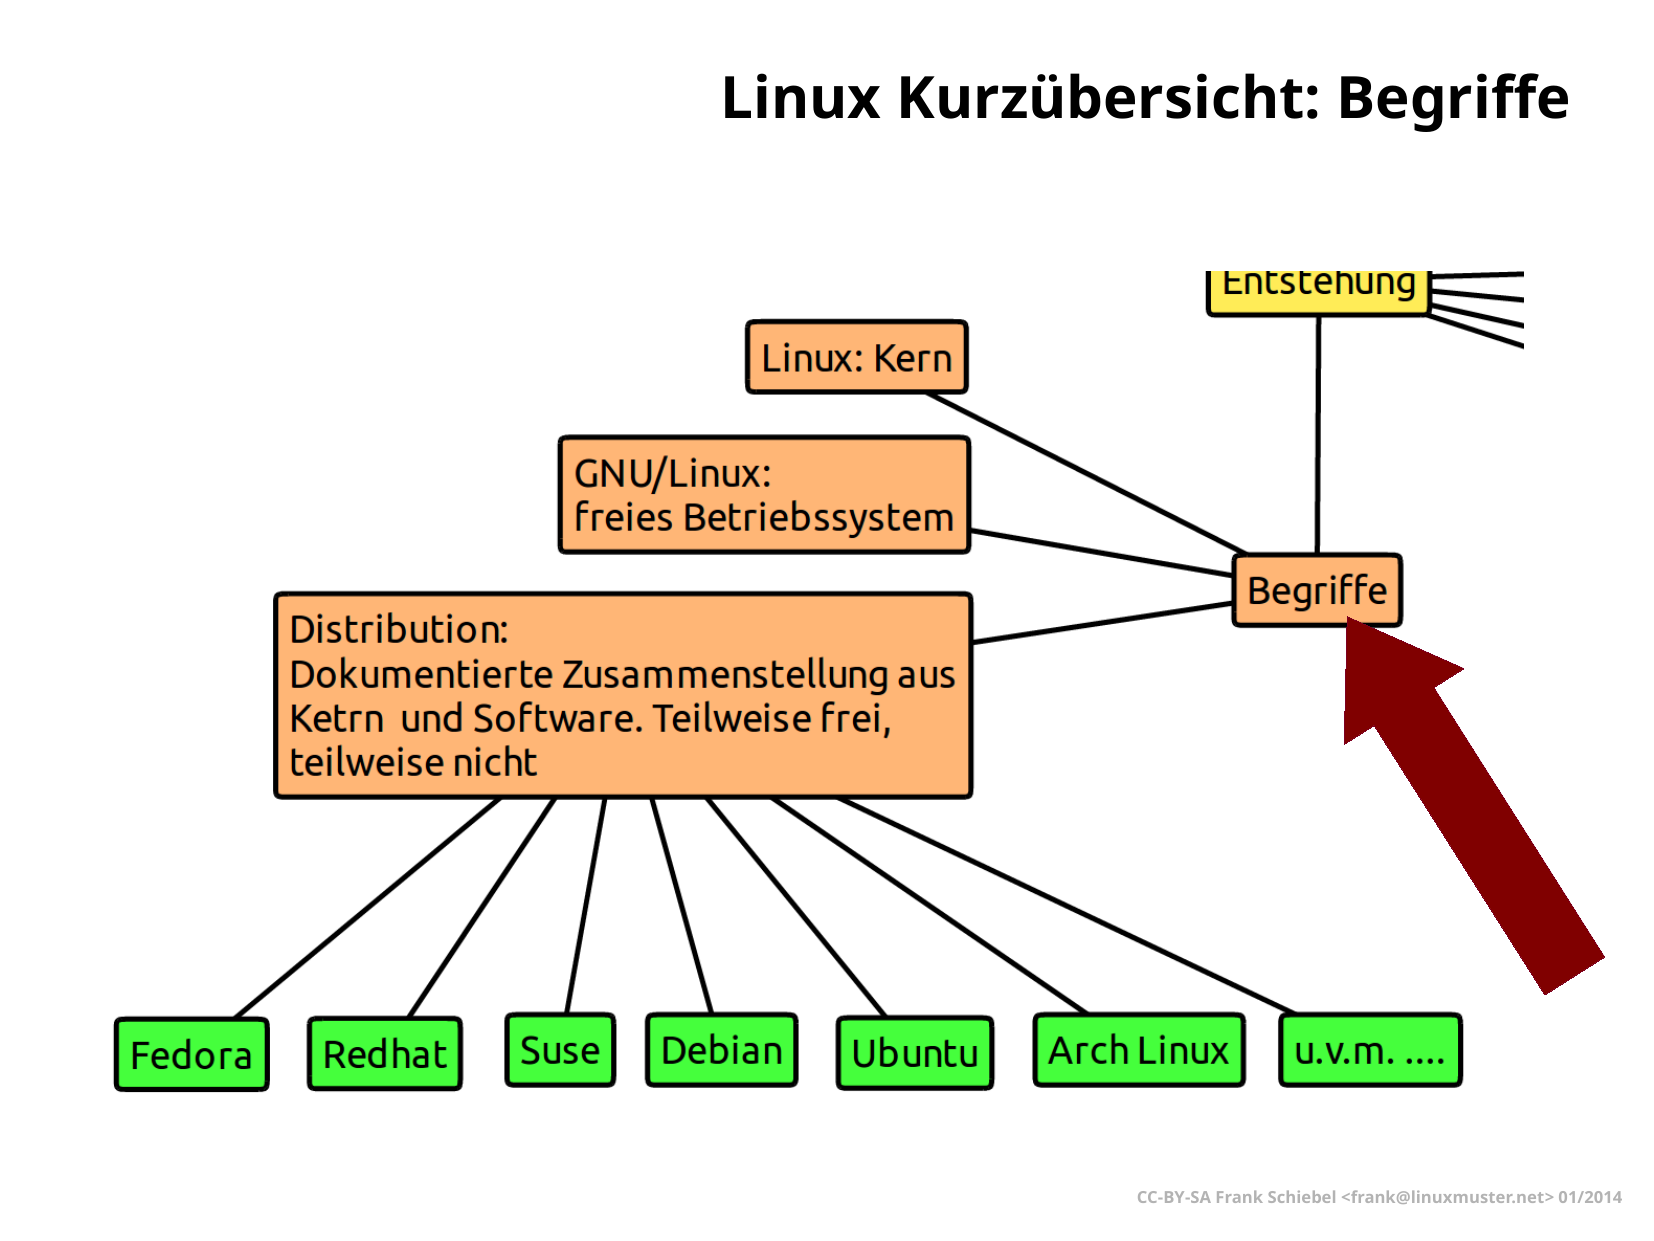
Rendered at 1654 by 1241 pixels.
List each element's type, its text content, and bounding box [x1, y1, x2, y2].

title Linux Kurzübersicht: Begriffe [82, 49, 1571, 142]
text_box [1344, 616, 1605, 995]
picture [2, 271, 1524, 1134]
text_box CC-BY-SA Frank Schiebel <frank@linuxmuster.net> 01/2014 [1122, 1178, 1621, 1213]
